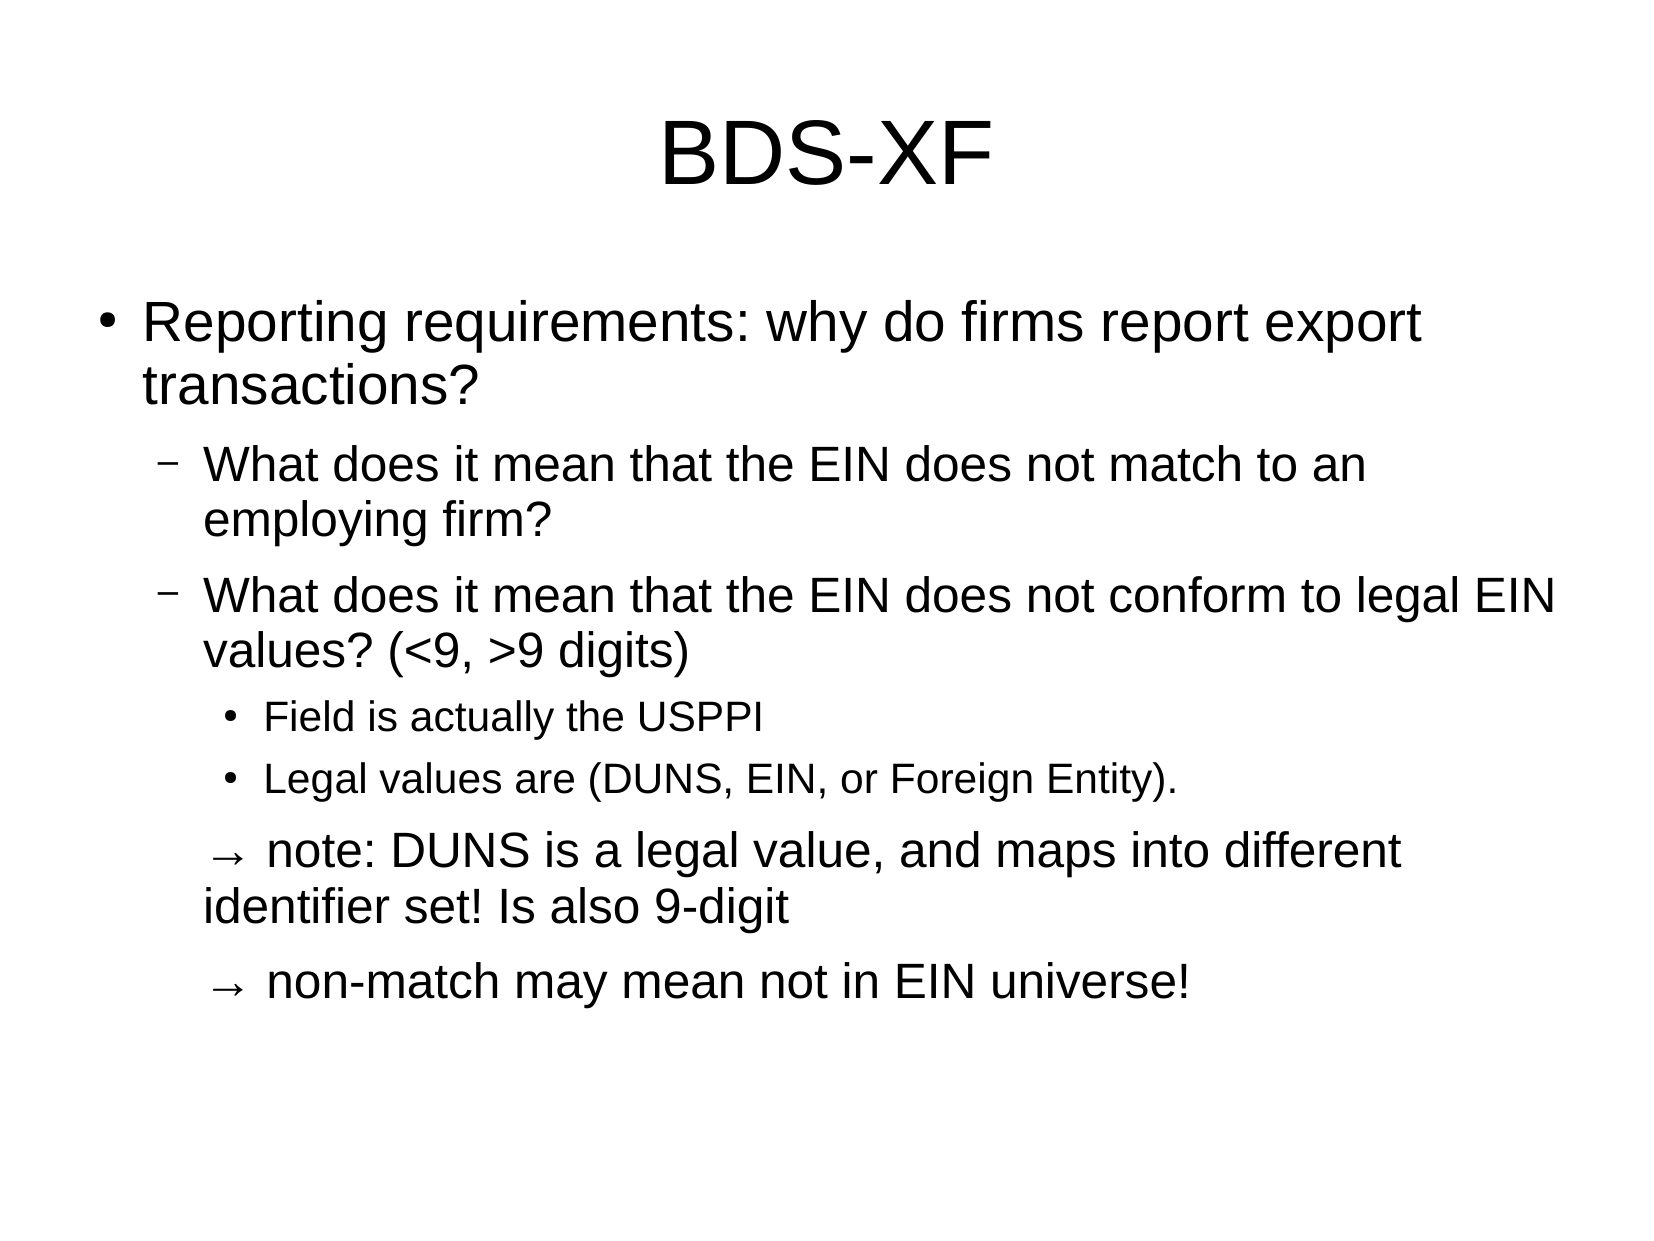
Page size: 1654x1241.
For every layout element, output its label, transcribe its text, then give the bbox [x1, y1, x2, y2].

list Reporting requirements: why do firms report export transactions? What does it mean that the EIN does not match to an employing firm? What does it mean that the EIN does not conform to legal EIN values? (<9, >9 digits) Field is actually the USPPI Legal values are (DUNS, EIN, or Foreign Entity). → note: DUNS is a legal value, and maps into different identifier set! Is also 9-digit → non-match may mean not in EIN universe! [82, 290, 1571, 1010]
title BDS-XF [82, 49, 1571, 257]
